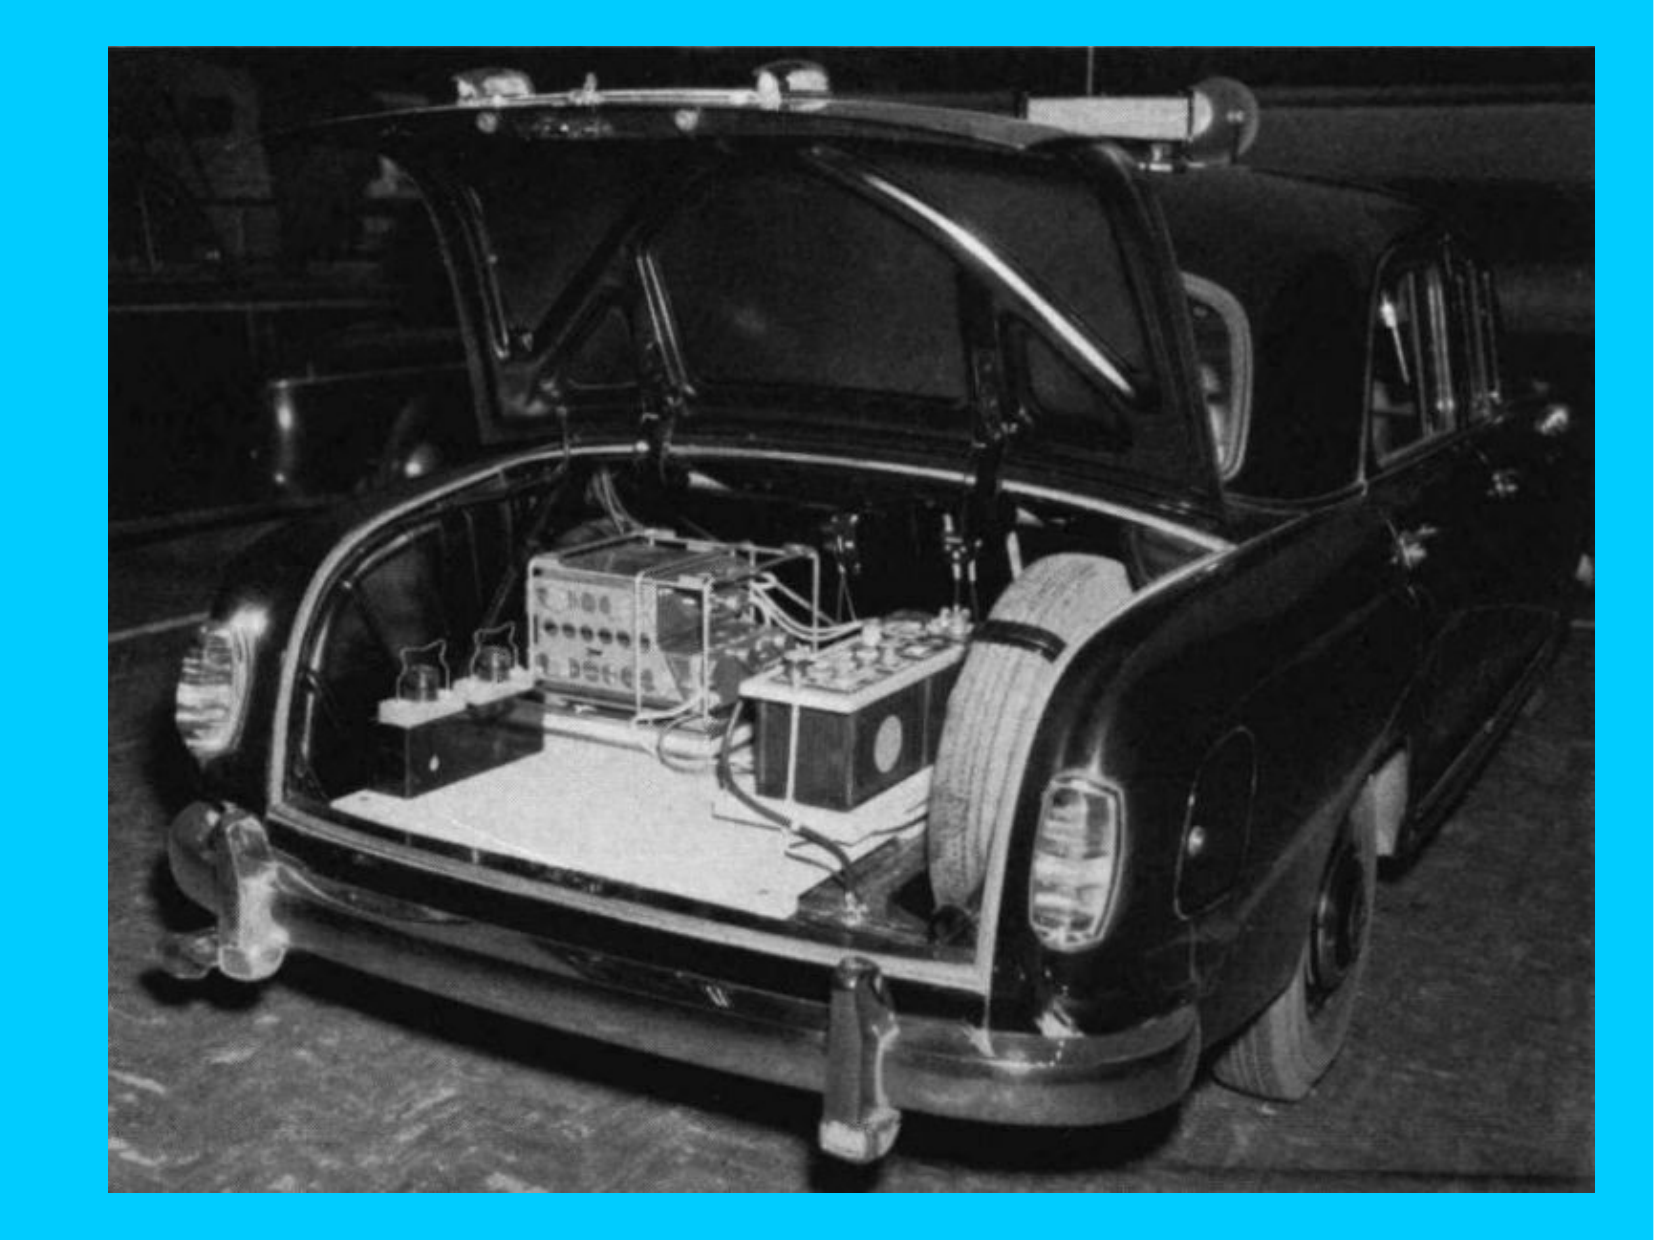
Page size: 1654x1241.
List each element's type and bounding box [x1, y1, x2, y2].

picture [109, 47, 1594, 1192]
